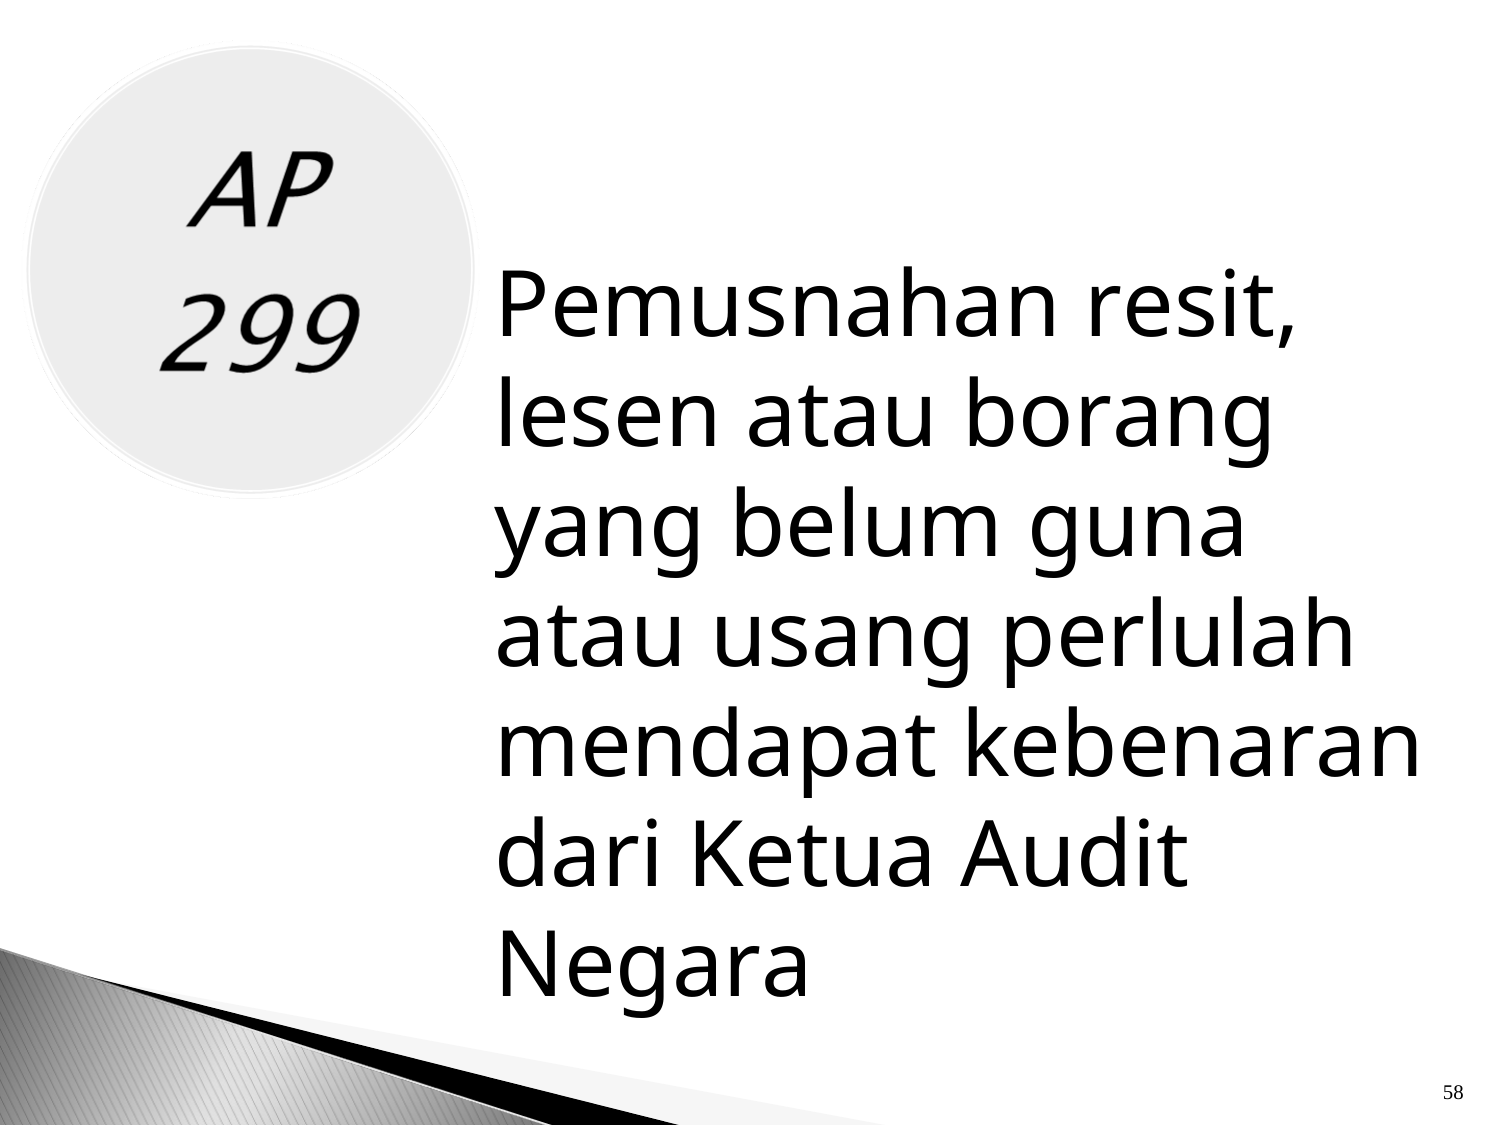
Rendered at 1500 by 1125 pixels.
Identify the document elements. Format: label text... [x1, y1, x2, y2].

picture [0, 947, 559, 1125]
picture [21, 40, 480, 514]
text_box <number> [1418, 1051, 1479, 1112]
text_box Pemusnahan resit, lesen atau borang yang belum guna atau usang perlulah mendapat kebenaran dari Ketua Audit Negara [479, 237, 1471, 1023]
